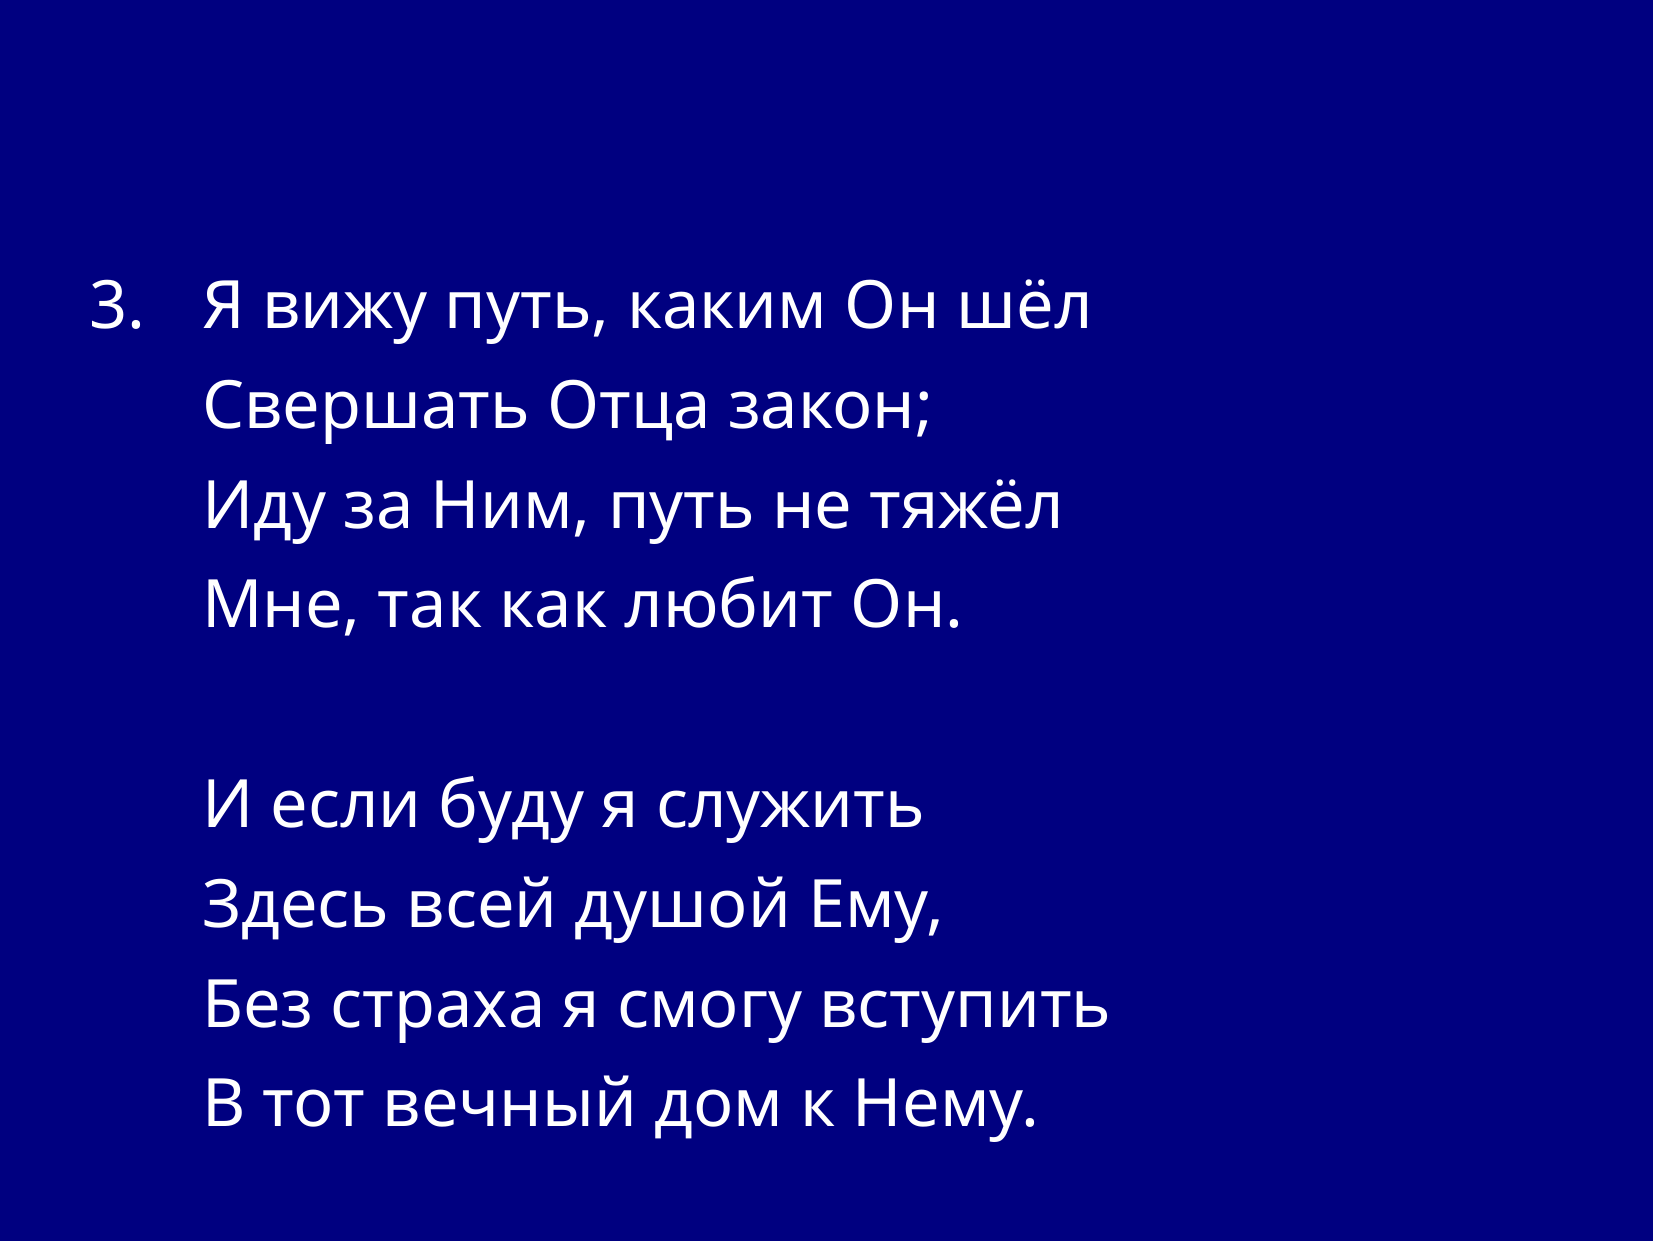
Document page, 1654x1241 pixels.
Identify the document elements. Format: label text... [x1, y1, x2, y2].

text_box 3. Я вижу путь, каким Он шёл Свершать Отца закон; Иду за Ним, путь не тяжёл Мне, так как любит Он. И если буду я служить Здесь всей душой Ему, Без страха я смогу вступить В тот вечный дом к Нему. [75, 150, 1576, 1163]
